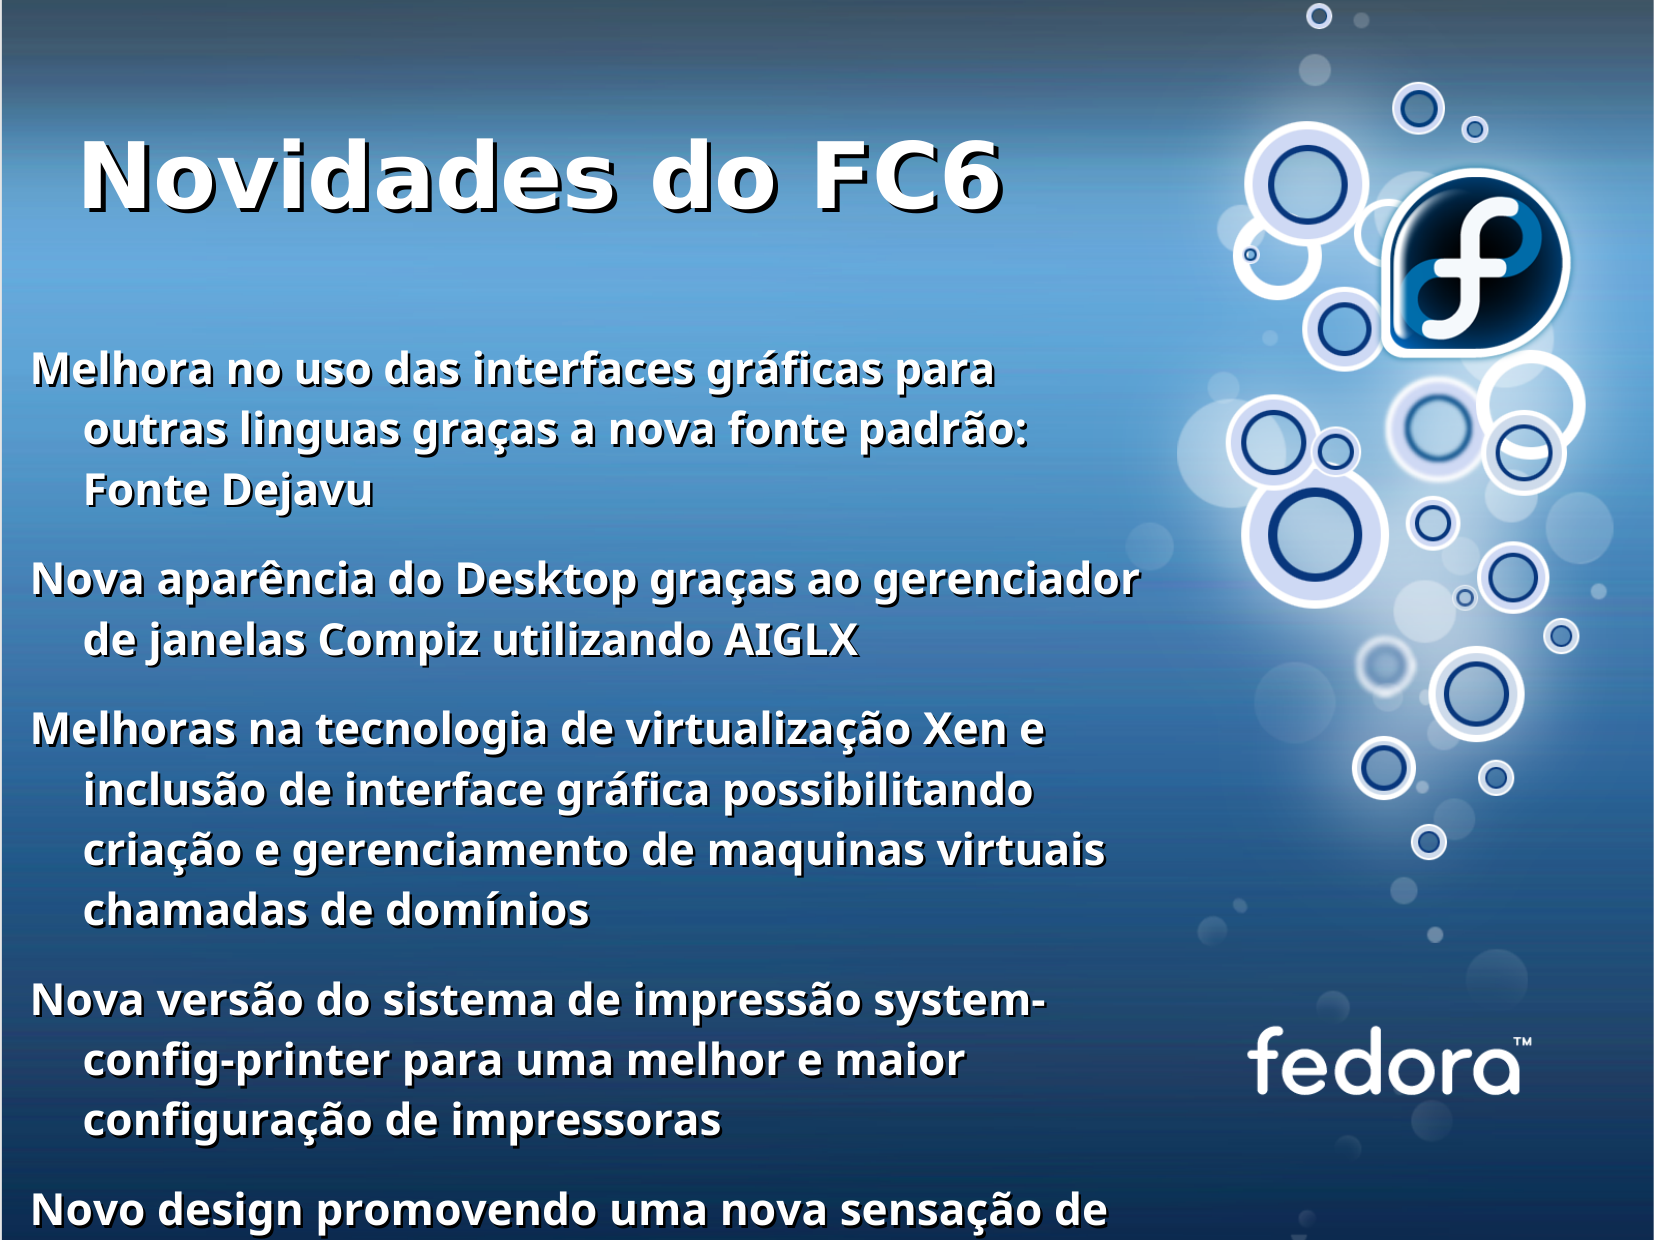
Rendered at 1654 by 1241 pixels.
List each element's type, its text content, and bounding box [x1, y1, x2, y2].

picture [1, 0, 1654, 1240]
title Novidades do FC6 [76, 73, 1565, 281]
list Melhora no uso das interfaces gráficas para outras linguas graças a nova fonte padrão: Fonte Dejavu Nova aparência do Desktop graças ao gerenciador de janelas Compiz utilizando AIGLX Melhoras na tecnologia de virtualização Xen e inclusão de interface gráfica possibilitando criação e gerenciamento de maquinas virtuais chamadas de domínios Nova versão do sistema de impressão system-config-printer para uma melhor e maior configuração de impressoras Novo design promovendo uma nova sensação de leveza aos ambientes gráficos [11, 337, 1152, 1219]
